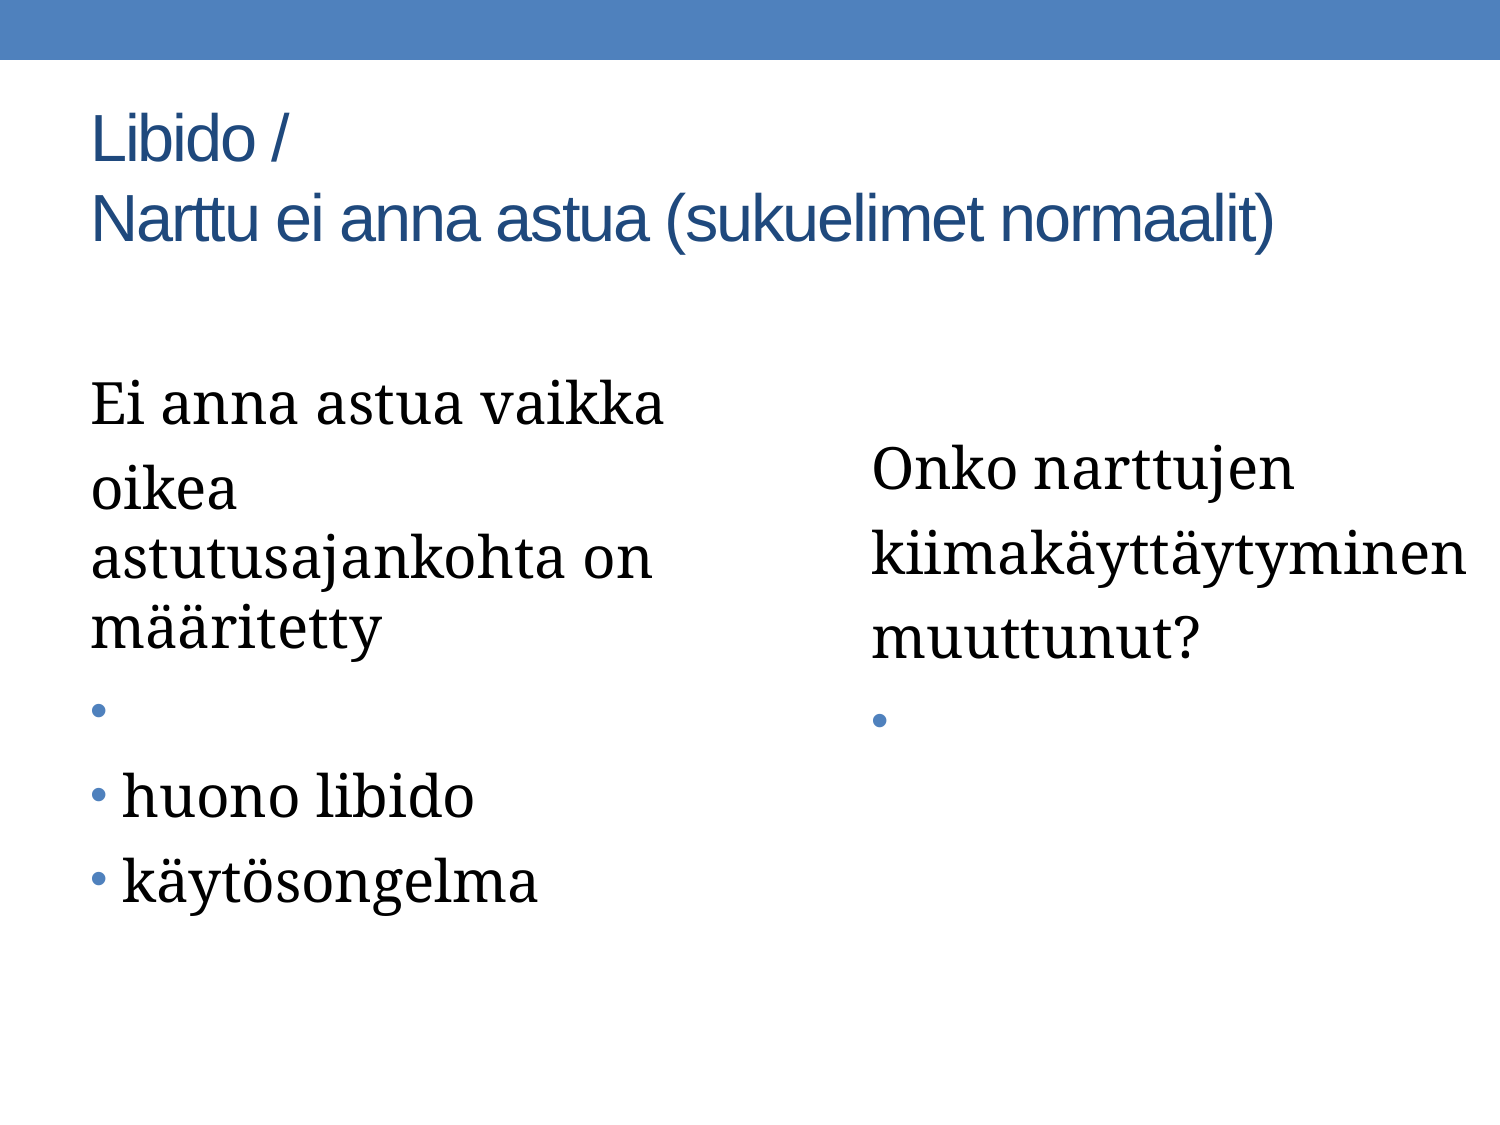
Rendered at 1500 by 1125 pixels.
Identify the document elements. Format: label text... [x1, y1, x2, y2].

title Libido / Narttu ei anna astua (sukuelimet normaalit) [75, 87, 1426, 251]
list Ei anna astua vaikka oikea astutusajankohta on määritetty huono libido käytösongelma [75, 274, 738, 1049]
list Onko narttujen kiimakäyttäytyminen muuttunut? [856, 255, 1500, 998]
